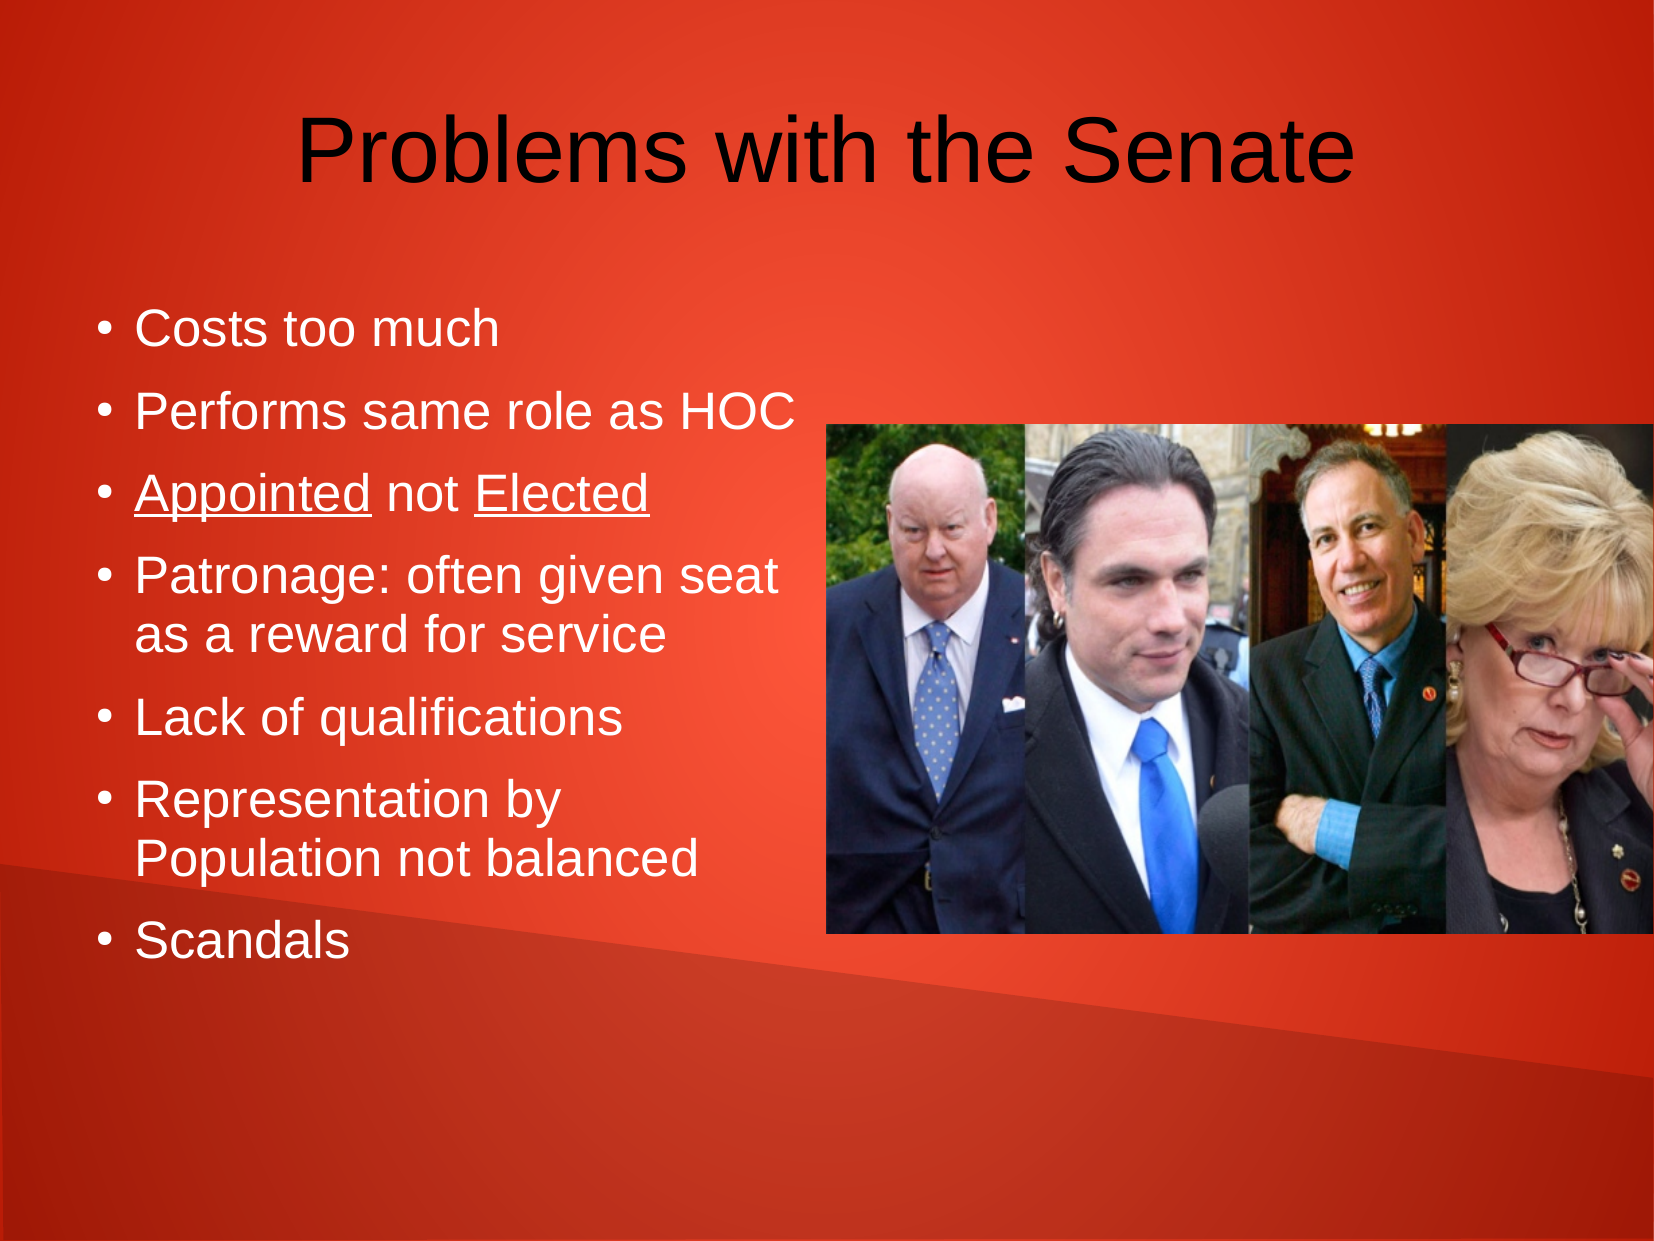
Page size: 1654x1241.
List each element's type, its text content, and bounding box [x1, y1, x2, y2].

list Costs too much Performs same role as HOC Appointed not Elected Patronage: often given seat as a reward for service Lack of qualifications Representation by Population not balanced Scandals [82, 299, 809, 1019]
picture [826, 424, 1654, 934]
title Problems with the Senate [82, 47, 1571, 252]
